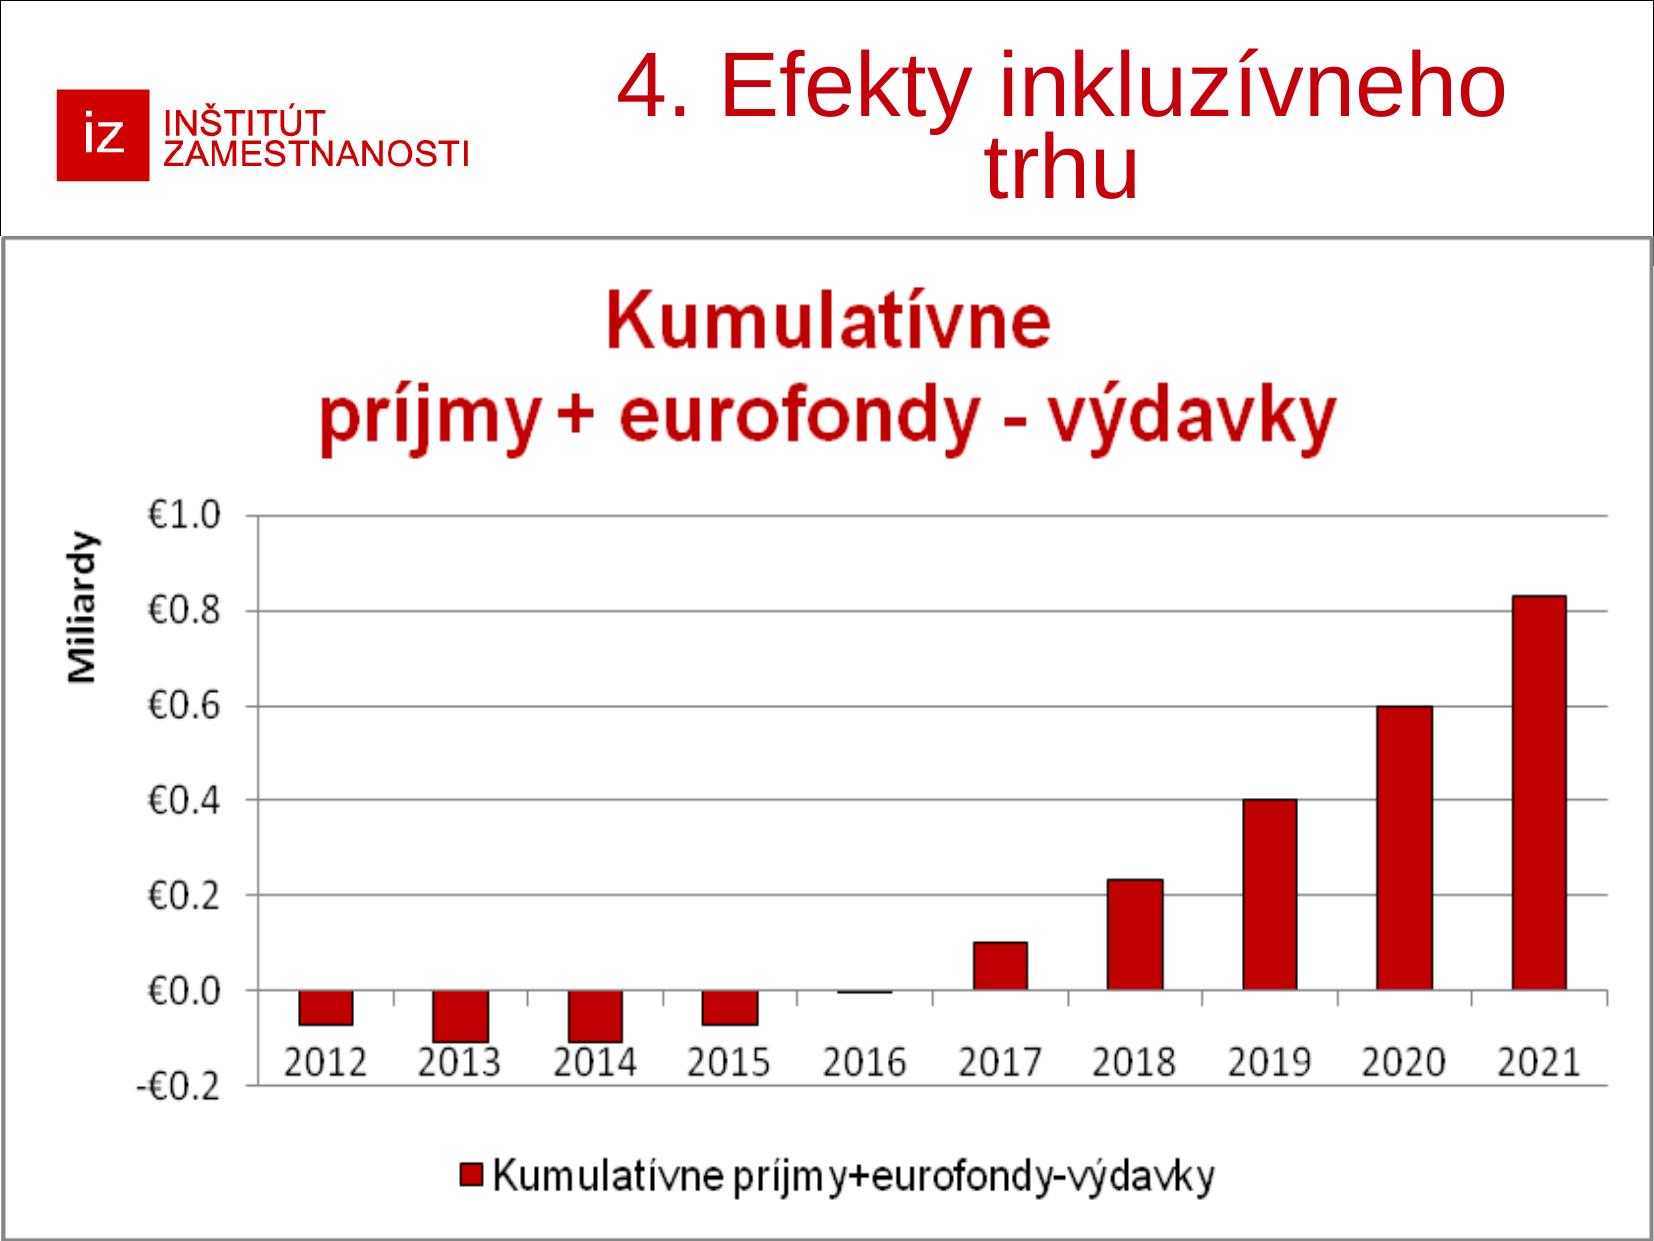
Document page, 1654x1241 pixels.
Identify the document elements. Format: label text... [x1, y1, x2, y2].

title 4. Efekty inkluzívneho trhu [561, 29, 1565, 236]
picture [0, 8, 1654, 1241]
